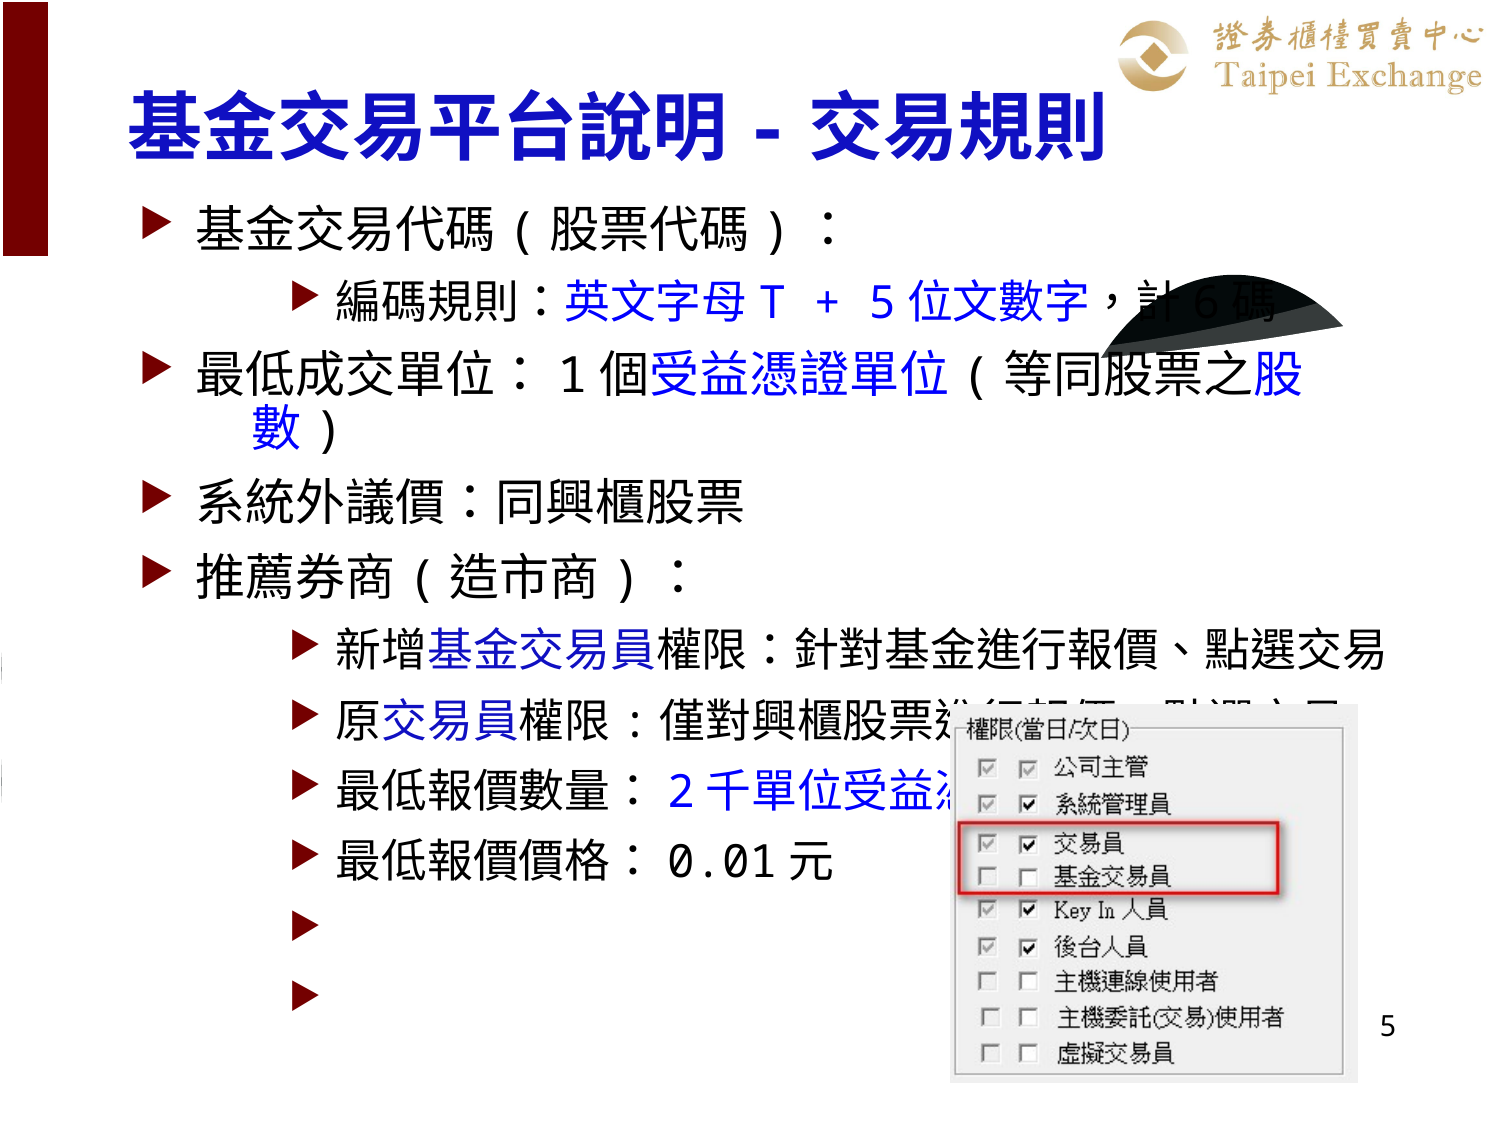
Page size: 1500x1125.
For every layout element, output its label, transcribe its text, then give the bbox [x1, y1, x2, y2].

title 基金交易平台說明-交易規則 [112, 66, 1425, 183]
picture [950, 704, 1358, 1083]
text_box [1364, 999, 1459, 1077]
list 基金交易代碼(股票代碼)： 編碼規則：英文字母T + 5位文數字，計6碼 最低成交單位：1個受益憑證單位(等同股票之股數) 系統外議價：同興櫃股票 推薦券商(造市商)： 新增基金交易員權限：針對基金進行報價、點選交易 原交易員權限:僅對興櫃股票進行報價、點選交易 最低報價數量：2千單位受益憑證 最低報價價格：0.01元 [123, 196, 1406, 1059]
